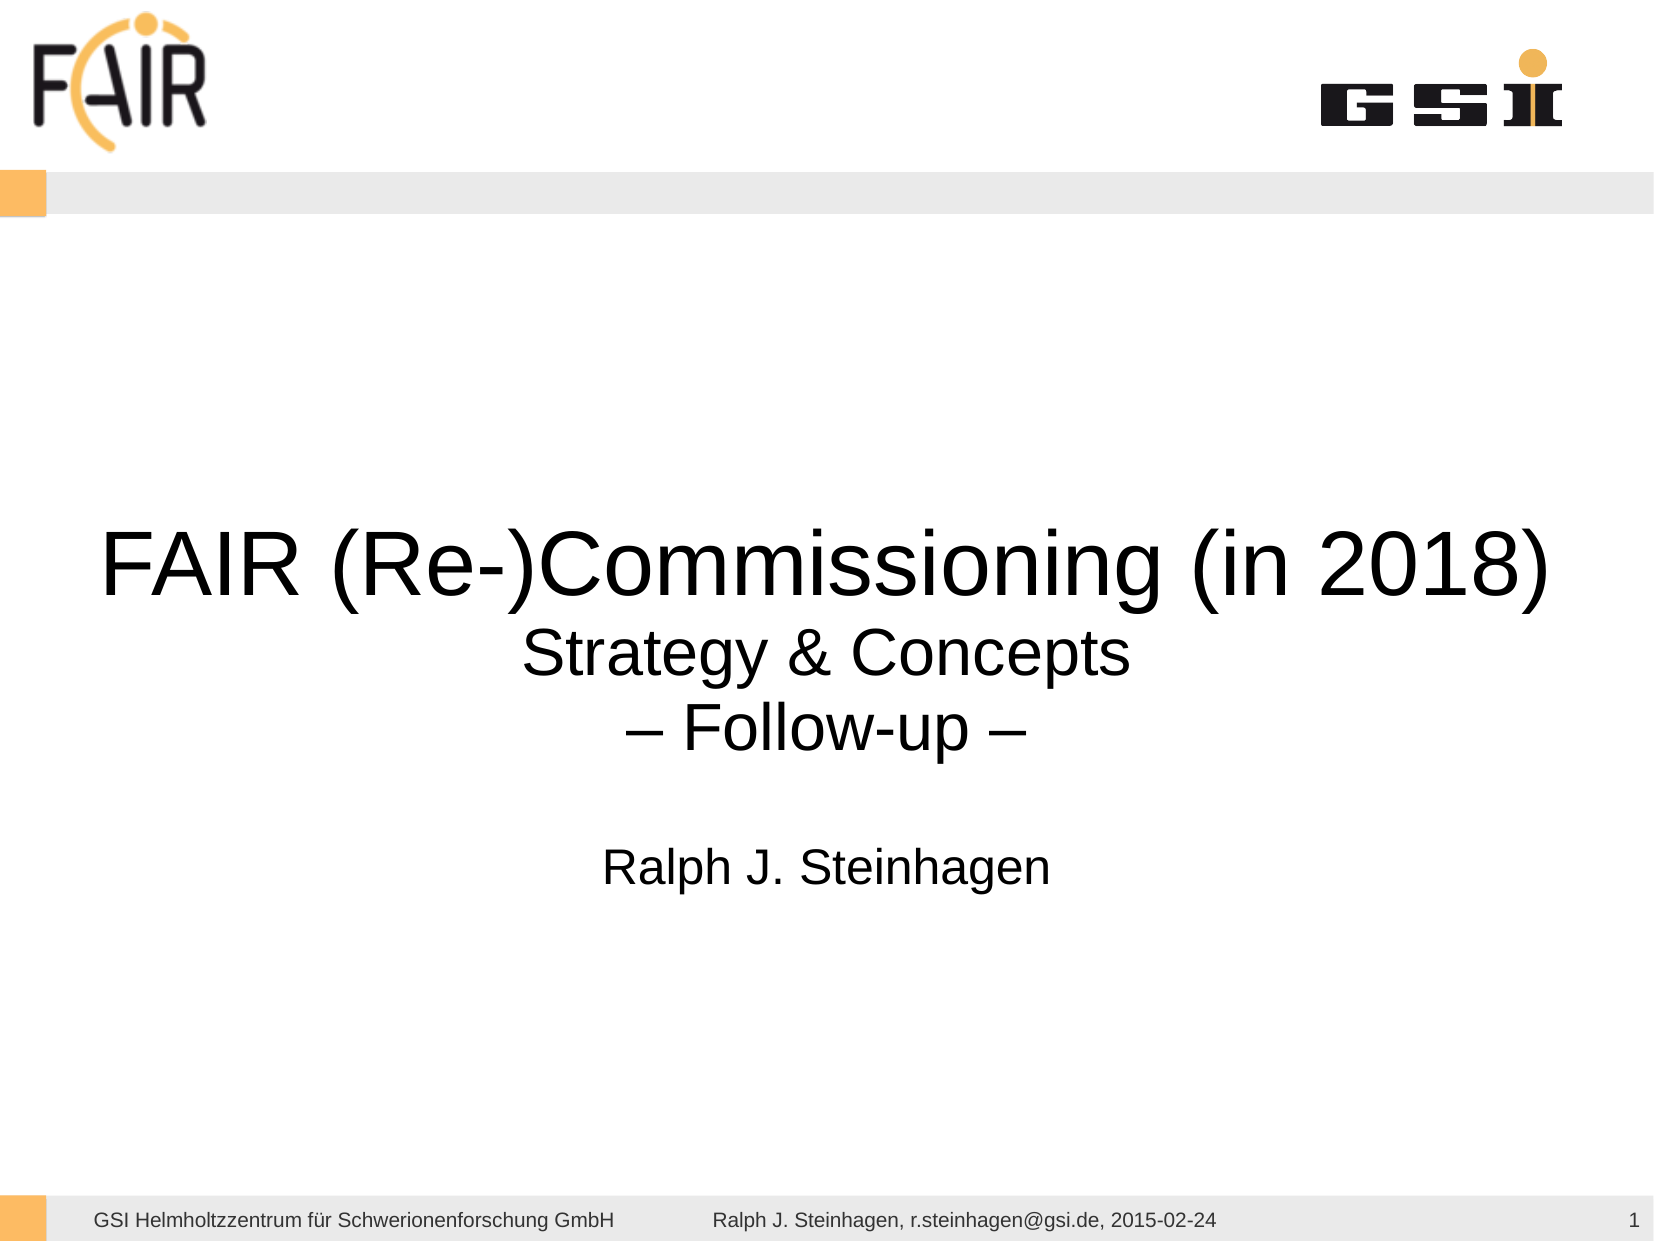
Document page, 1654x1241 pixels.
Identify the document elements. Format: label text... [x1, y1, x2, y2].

picture [1319, 46, 1564, 129]
subtitle FAIR (Re-)Commissioning (in 2018) Strategy & Concepts – Follow-up – Ralph J. Steinhagen [82, 249, 1571, 1158]
picture [33, 10, 207, 155]
